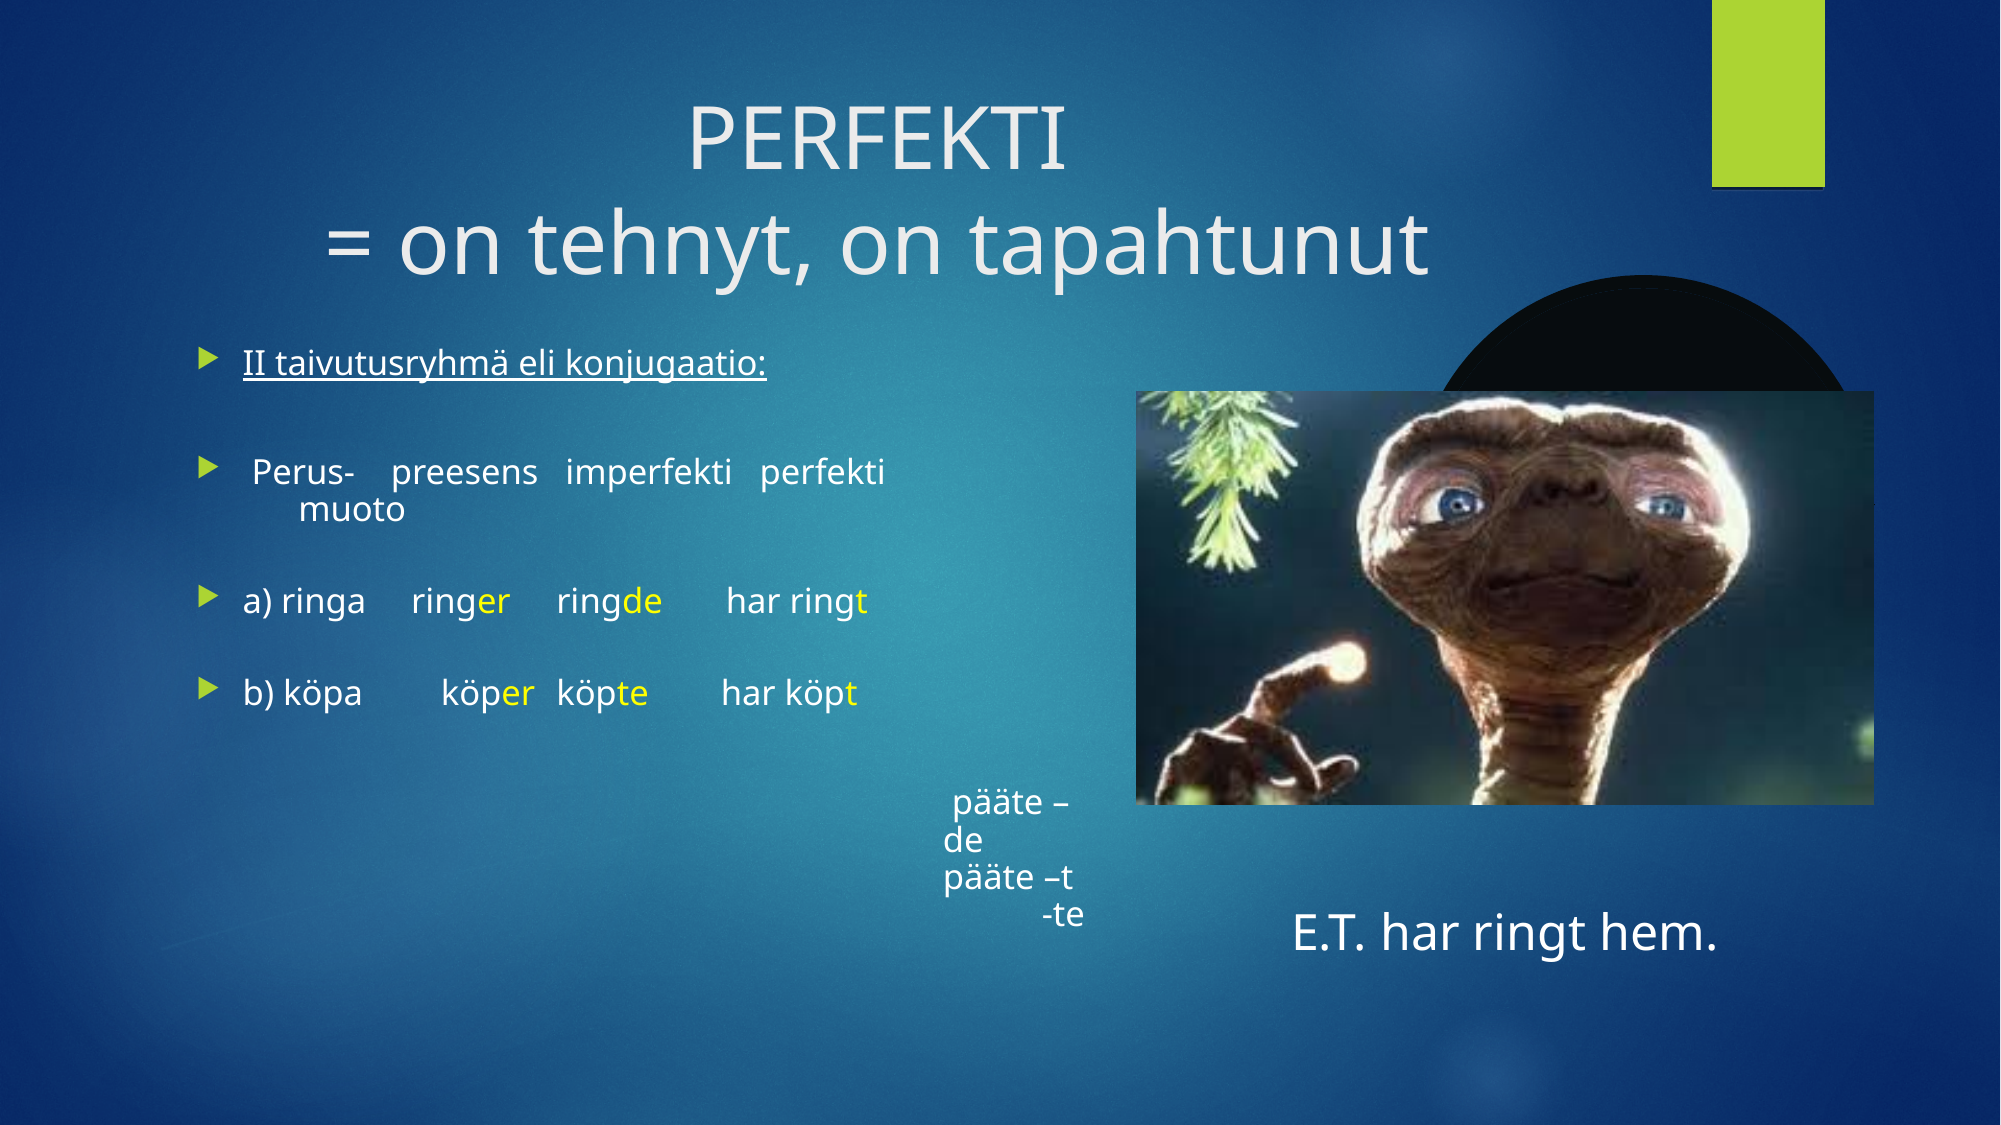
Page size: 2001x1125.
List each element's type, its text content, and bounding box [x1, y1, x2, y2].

list II taivutusryhmä eli konjugaatio: Perus- preesens imperfekti perfekti muoto a) ringa ringer ringde har ringt b) köpa köper köpte har köpt pääte –de pääte –t -te [181, 338, 1108, 1027]
picture [1136, 392, 1874, 805]
title PERFEKTI = on tehnyt, on tapahtunut [106, 74, 1649, 305]
text_box E.T. har ringt hem. [1170, 893, 1841, 969]
